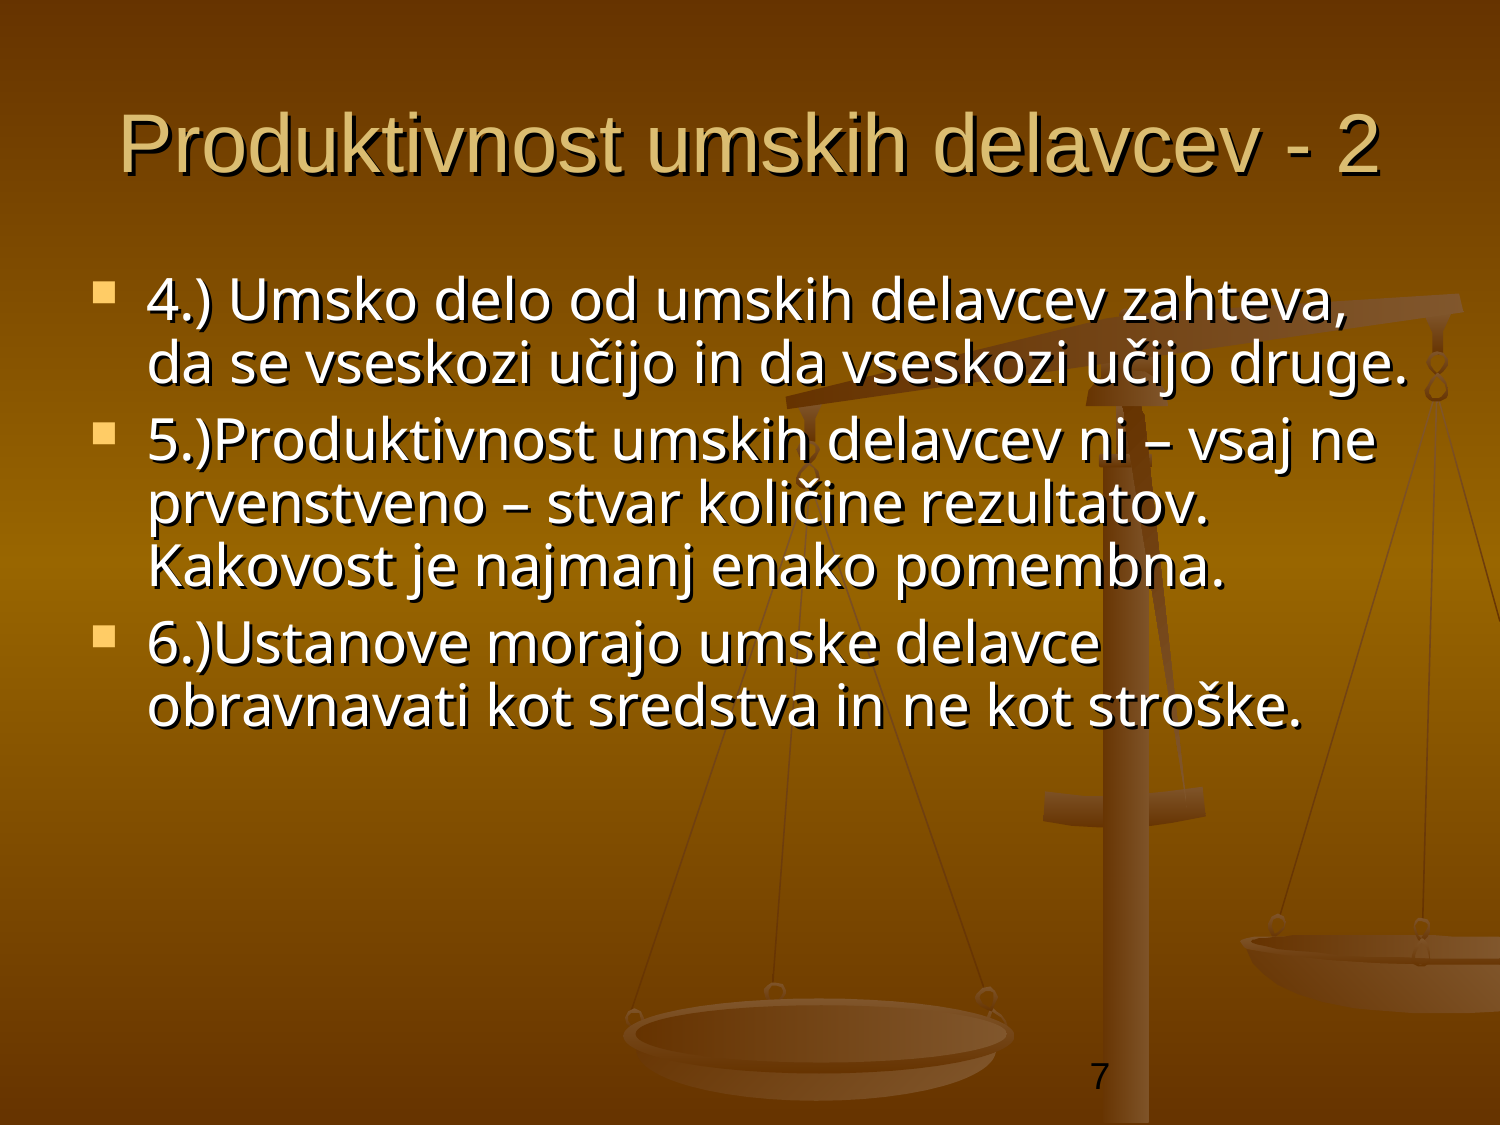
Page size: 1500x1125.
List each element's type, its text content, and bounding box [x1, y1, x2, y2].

title Produktivnost umskih delavcev - 2 [75, 45, 1426, 234]
list 4.) Umsko delo od umskih delavcev zahteva, da se vseskozi učijo in da vseskozi učijo druge. 5.)Produktivnost umskih delavcev ni – vsaj ne prvenstveno – stvar količine rezultatov. Kakovost je najmanj enako pomembna. 6.)Ustanove morajo umske delavce obravnavati kot sredstva in ne kot stroške. [75, 262, 1426, 1006]
